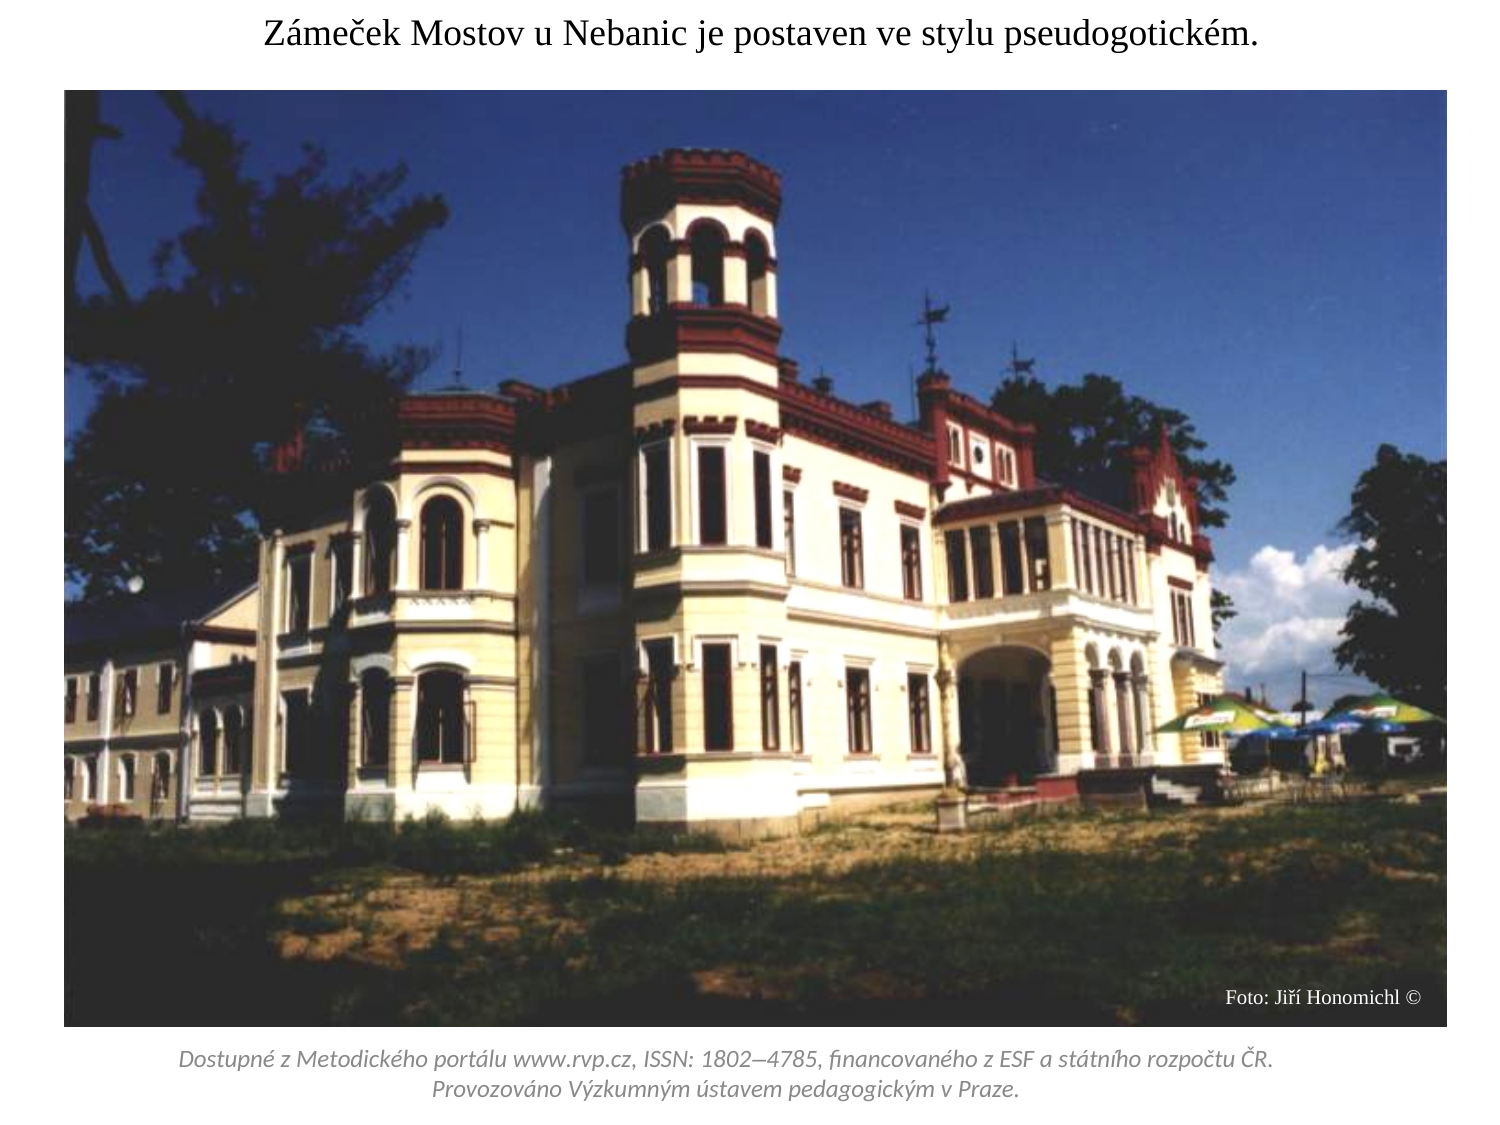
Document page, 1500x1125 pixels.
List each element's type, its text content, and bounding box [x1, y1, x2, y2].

text_box Foto: Jiří Honomichl © [1210, 975, 1443, 1017]
text_box Zámeček Mostov u Nebanic je postaven ve stylu pseudogotickém. [64, 0, 1459, 61]
picture [64, 90, 1447, 1027]
text_box Dostupné z Metodického portálu www.rvp.cz, ISSN: 1802–4785, financovaného z ESF a státního rozpočtu ČR. Provozováno Výzkumným ústavem pedagogickým v Praze. [105, 1042, 1348, 1103]
